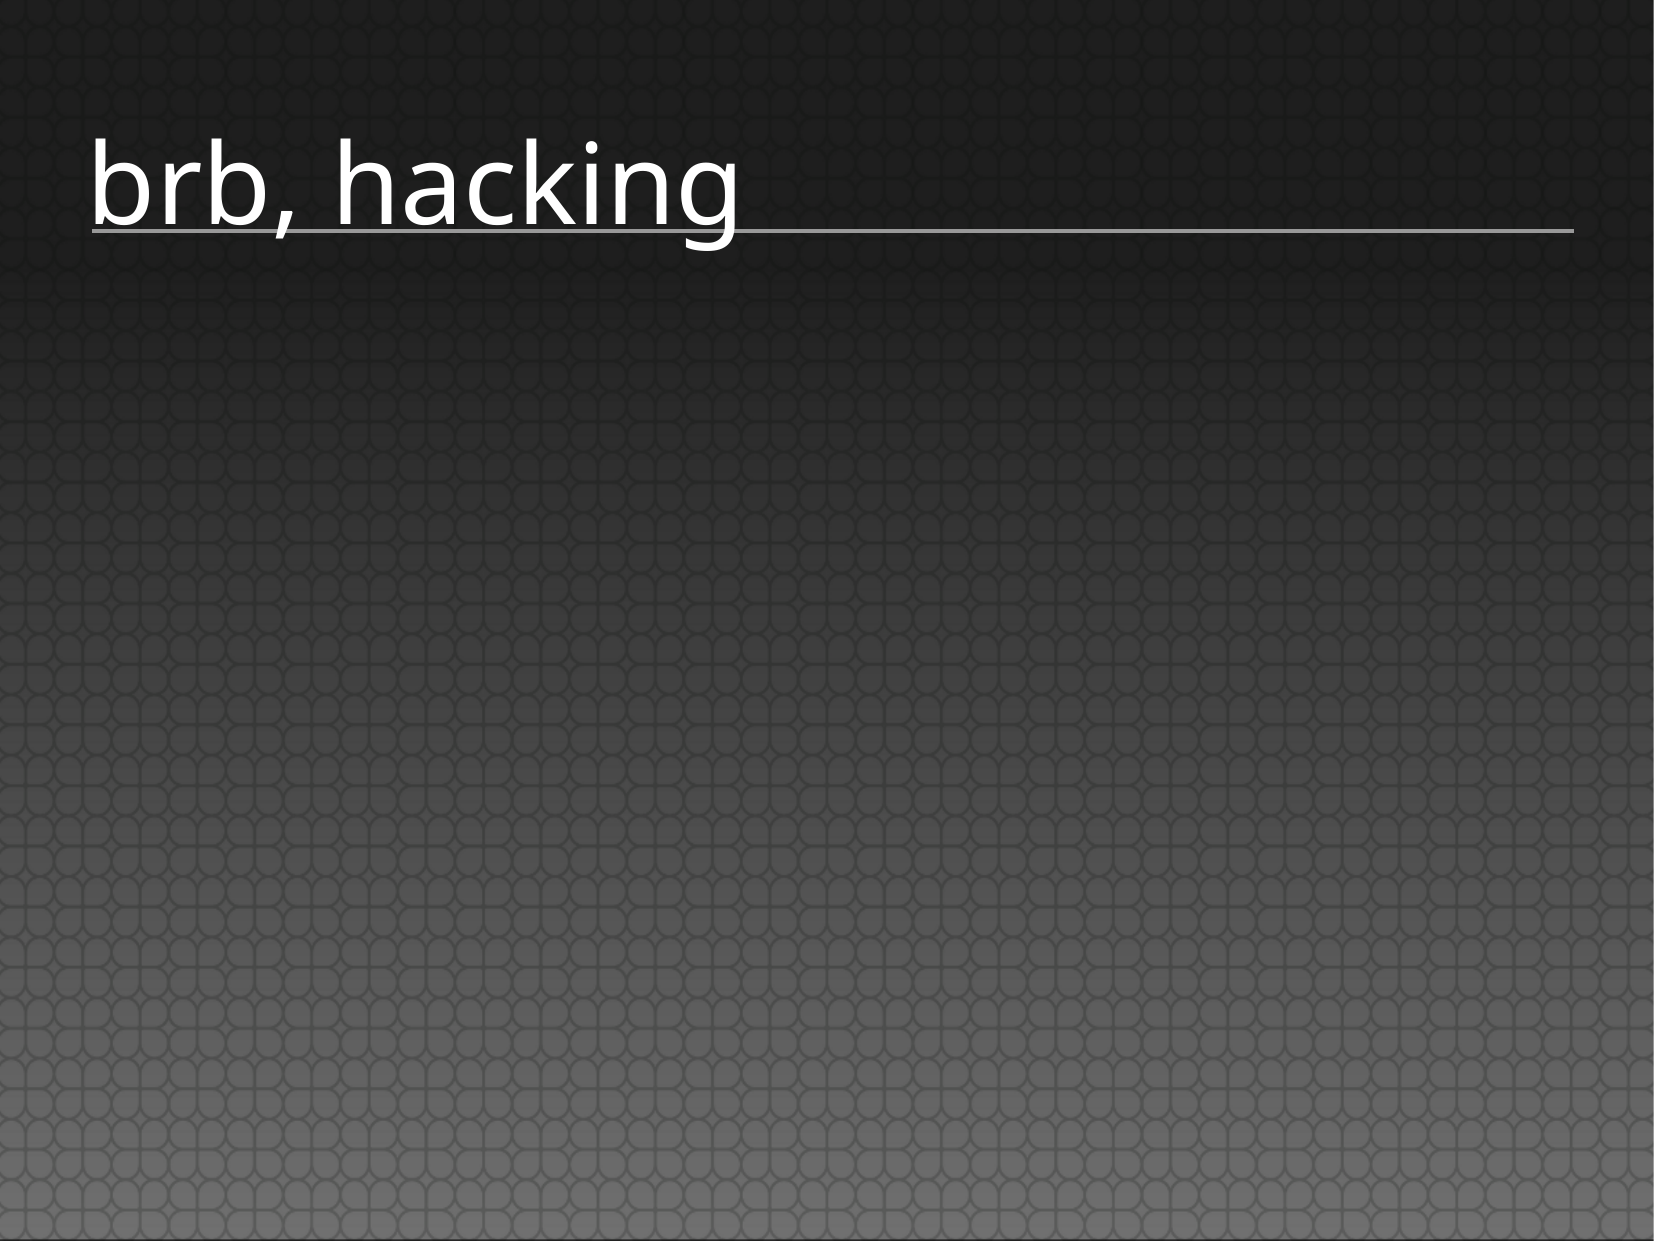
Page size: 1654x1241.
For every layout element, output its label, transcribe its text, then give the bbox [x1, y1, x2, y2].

title brb, hacking [86, 112, 1576, 249]
picture [0, 0, 1654, 1241]
